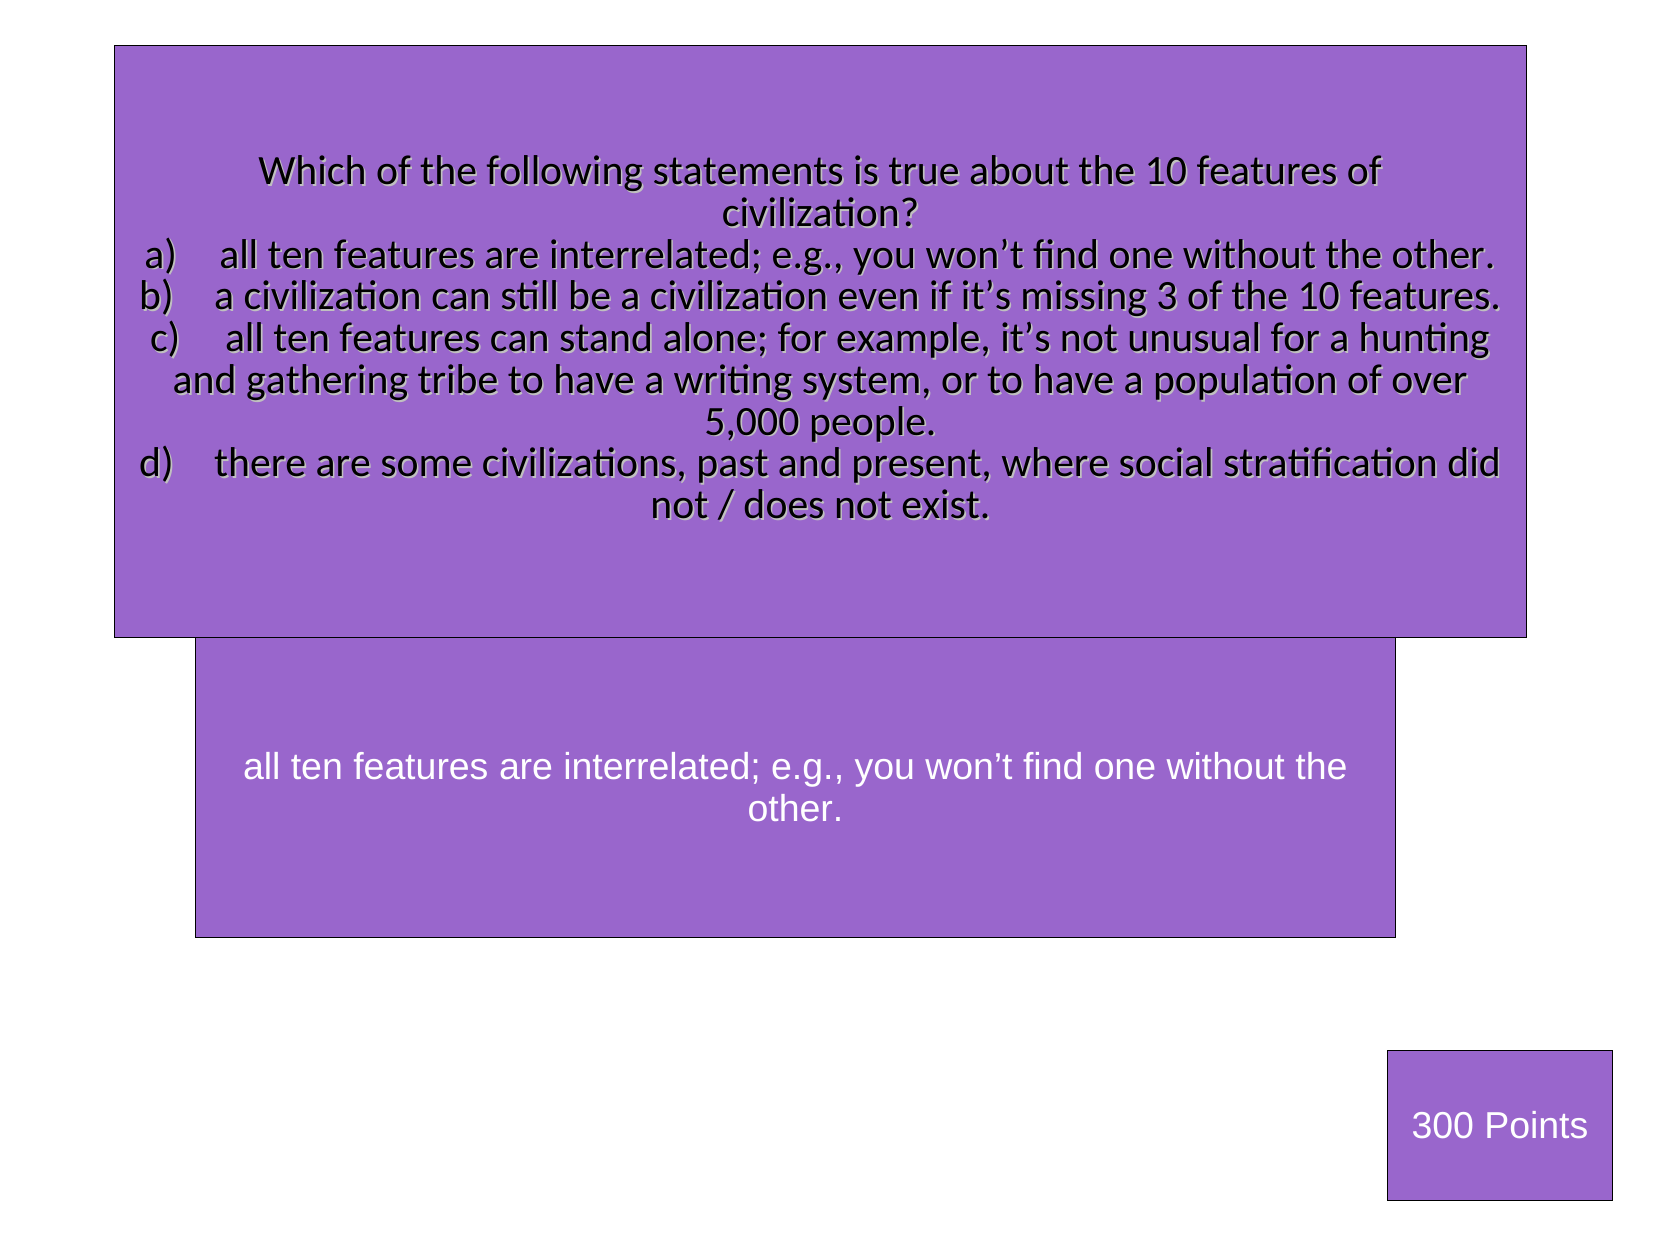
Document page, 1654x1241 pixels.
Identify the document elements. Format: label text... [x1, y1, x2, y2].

text_box all ten features are interrelated; e.g., you won’t find one without the other. [195, 637, 1396, 938]
text_box 300 Points [1387, 1050, 1613, 1201]
text_box Which of the following statements is true about the 10 features of civilization? a) all ten features are interrelated; e.g., you won’t find one without the other. b) a civilization can still be a civilization even if it’s missing 3 of the 10 features. c) all ten features can stand alone; for example, it’s not unusual for a hunting and gathering tribe to have a writing system, or to have a population of over 5,000 people. d) there are some civilizations, past and present, where social stratification did not / does not exist. [114, 45, 1527, 638]
